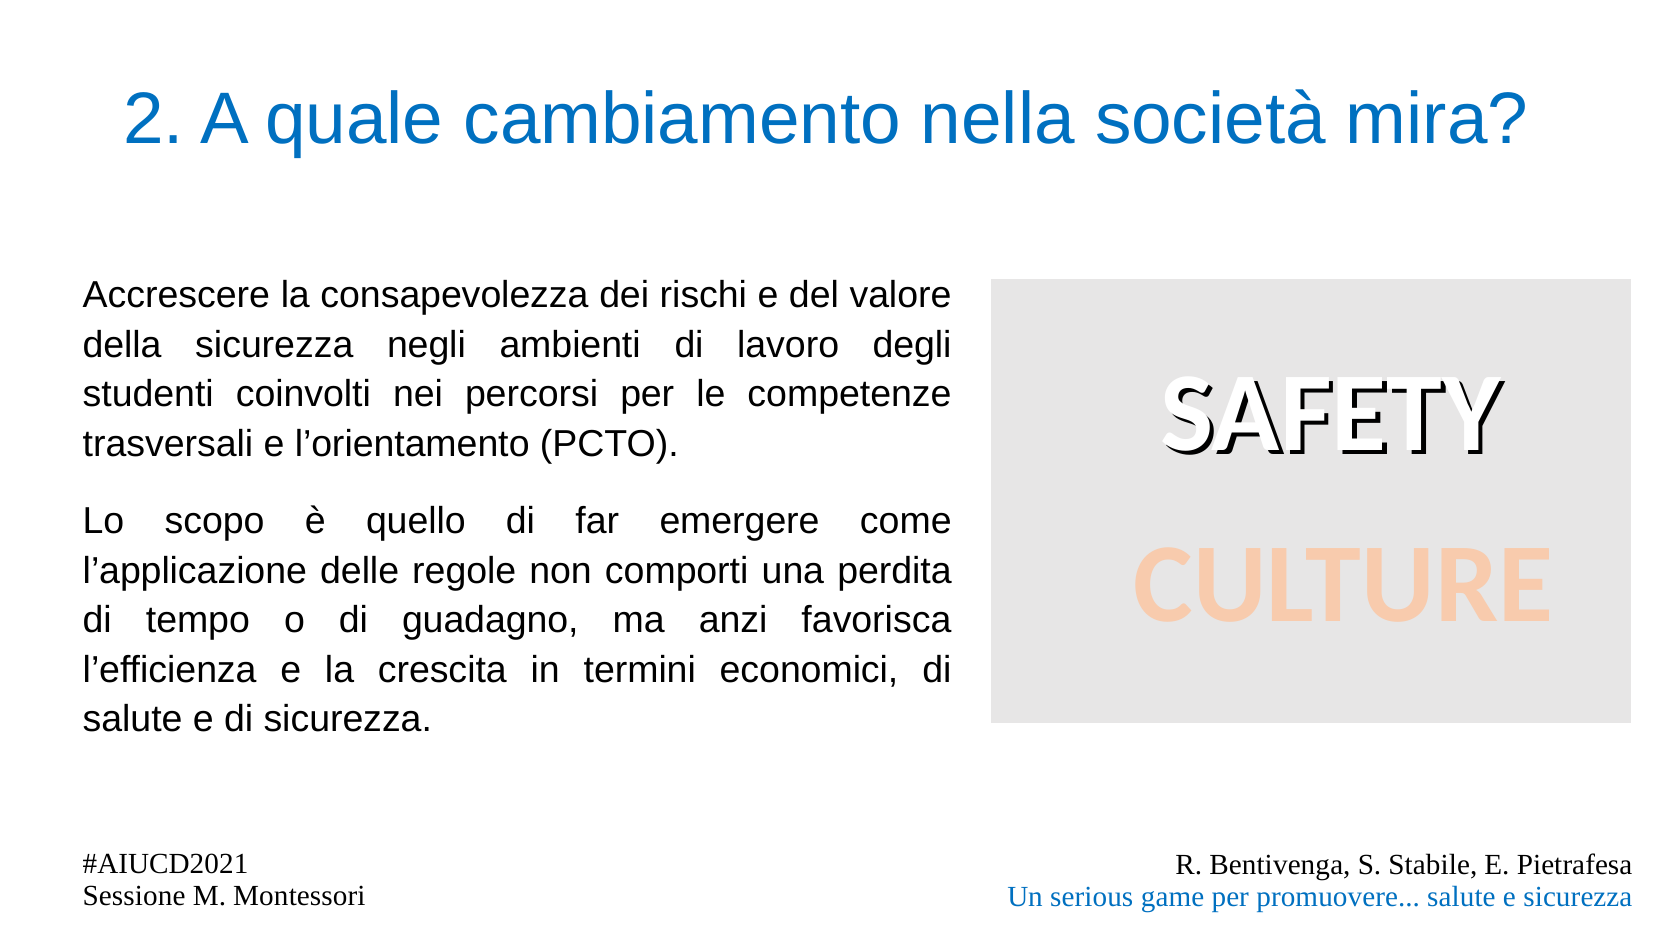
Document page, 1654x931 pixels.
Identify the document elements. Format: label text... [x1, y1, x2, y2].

text_box #AIUCD2021 Sessione M. Montessori [82, 847, 469, 912]
list Accrescere la consapevolezza dei rischi e del valore della sicurezza negli ambienti di lavoro degli studenti coinvolti nei percorsi per le competenze trasversali e l’orientamento (PCTO). Lo scopo è quello di far emergere come l’applicazione delle regole non comporti una perdita di tempo o di guadagno, ma anzi favorisca l’efficienza e la crescita in termini economici, di salute e di sicurezza. [82, 202, 952, 742]
text_box R. Bentivenga, S. Stabile, E. Pietrafesa Un serious game per promuovere... salute e sicurezza [893, 848, 1633, 913]
text_box [990, 278, 1632, 724]
text_box SAFETY [1044, 330, 1617, 480]
title 2. A quale cambiamento nella società mira? [82, 37, 1571, 193]
text_box CULTURE [1119, 501, 1569, 651]
